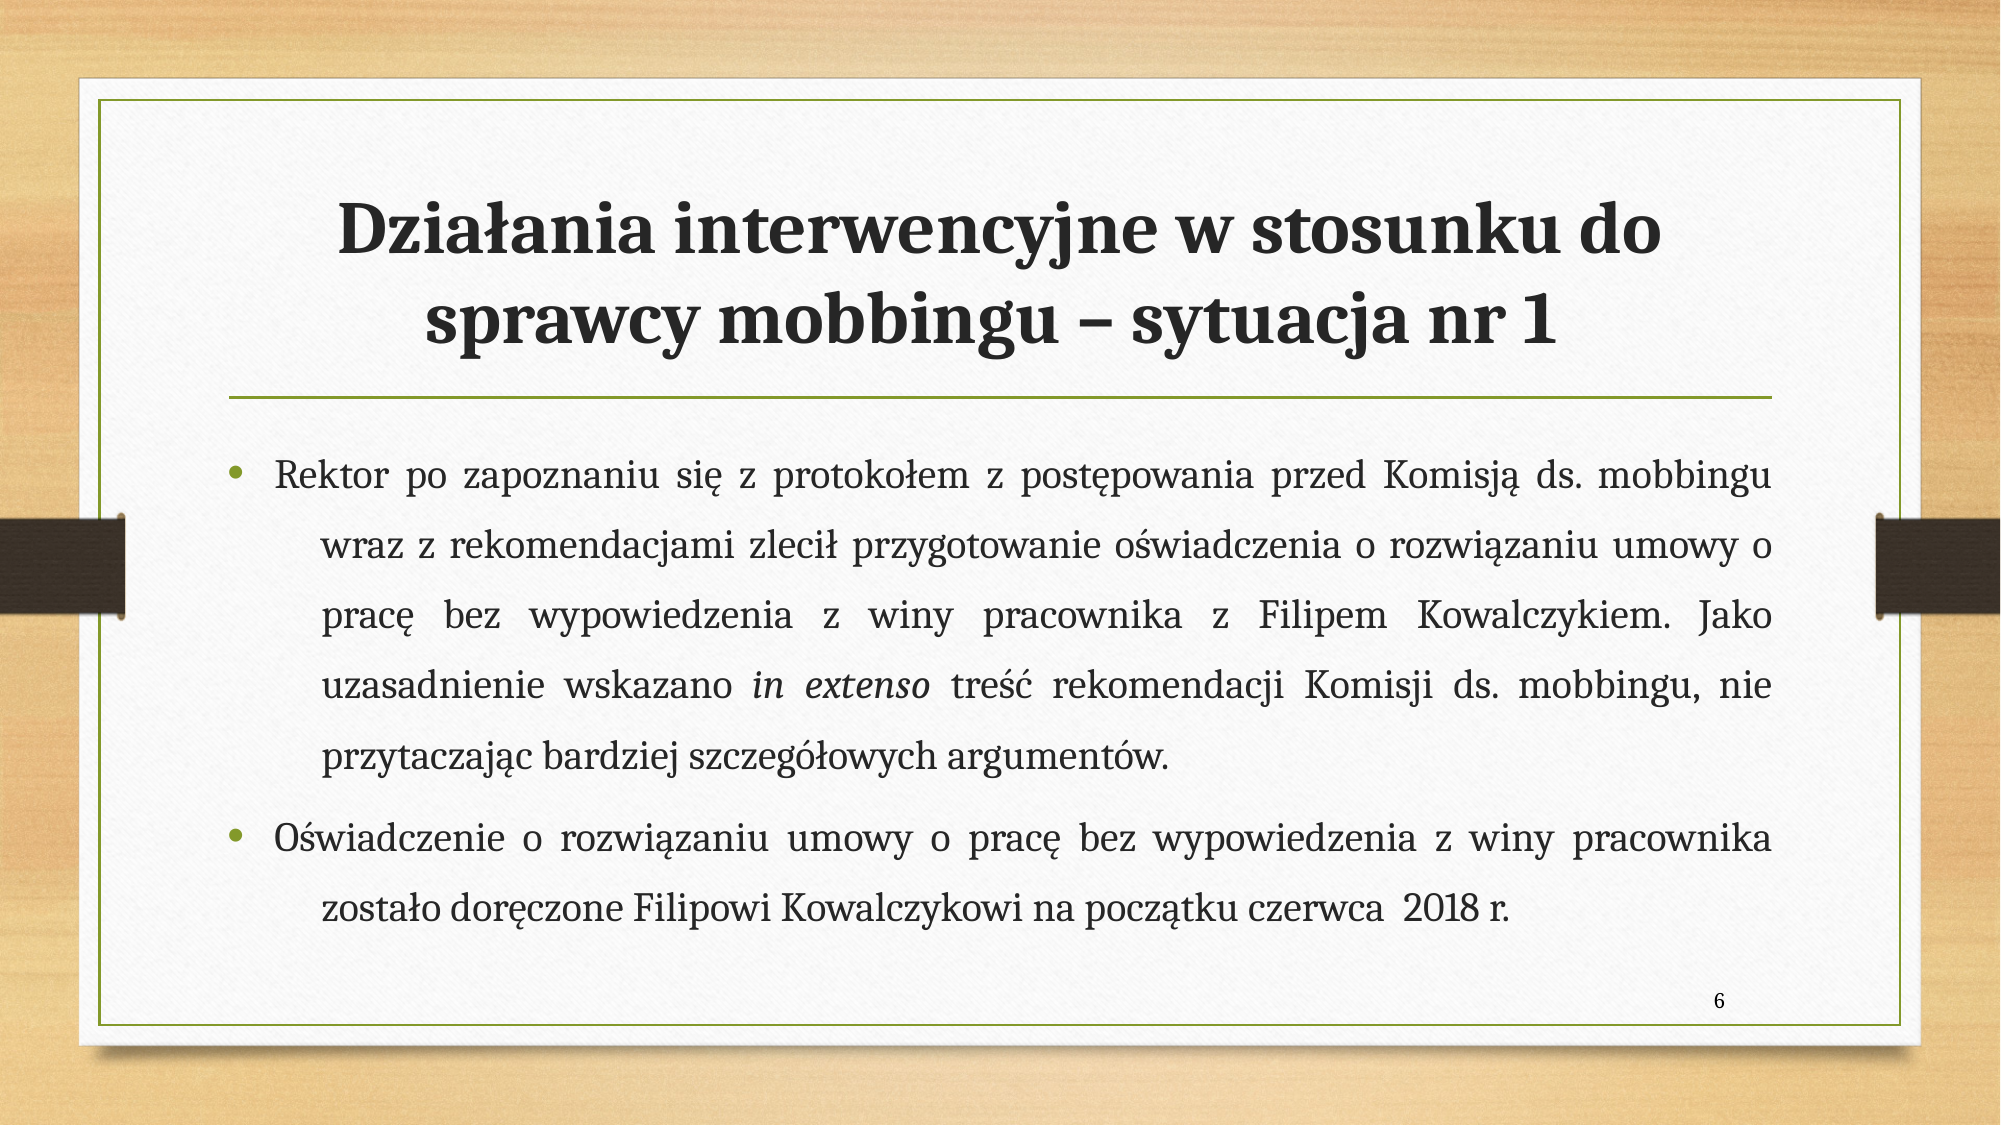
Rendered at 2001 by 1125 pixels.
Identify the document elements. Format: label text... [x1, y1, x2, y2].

title Działania interwencyjne w stosunku do sprawcy mobbingu – sytuacja nr 1 [212, 161, 1788, 376]
text_box [1698, 979, 1788, 1026]
list Rektor po zapoznaniu się z protokołem z postępowania przed Komisją ds. mobbingu wraz z rekomendacjami zlecił przygotowanie oświadczenia o rozwiązaniu umowy o pracę bez wypowiedzenia z winy pracownika z Filipem Kowalczykiem. Jako uzasadnienie wskazano in extenso treść rekomendacji Komisji ds. mobbingu, nie przytaczając bardziej szczegółowych argumentów. Oświadczenie o rozwiązaniu umowy o pracę bez wypowiedzenia z winy pracownika zostało doręczone Filipowi Kowalczykowi na początku czerwca 2018 r. [212, 419, 1788, 964]
